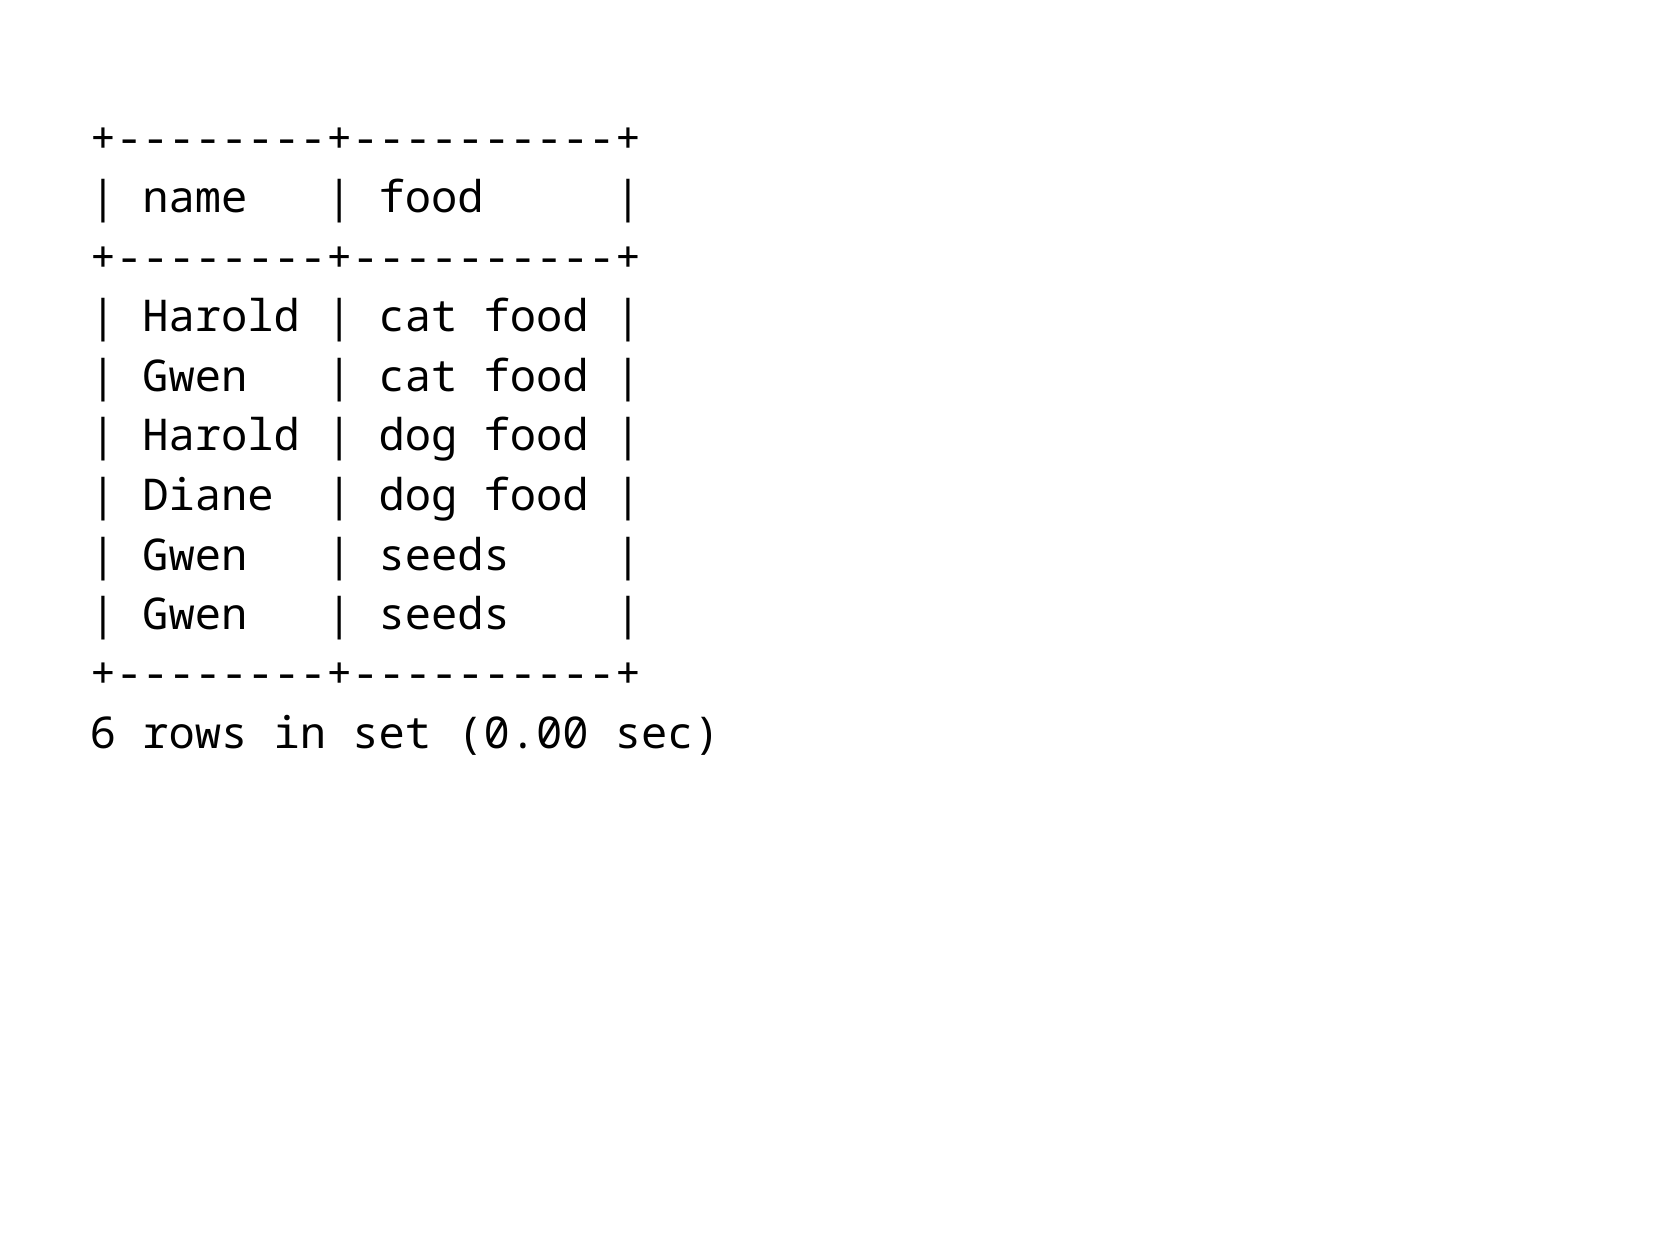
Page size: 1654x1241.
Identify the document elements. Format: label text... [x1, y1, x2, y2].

text_box +--------+----------+ | name | food | +--------+----------+ | Harold | cat food | | Gwen | cat food | | Harold | dog food | | Diane | dog food | | Gwen | seeds | | Gwen | seeds | +--------+----------+ 6 rows in set (0.00 sec) [75, 99, 751, 643]
